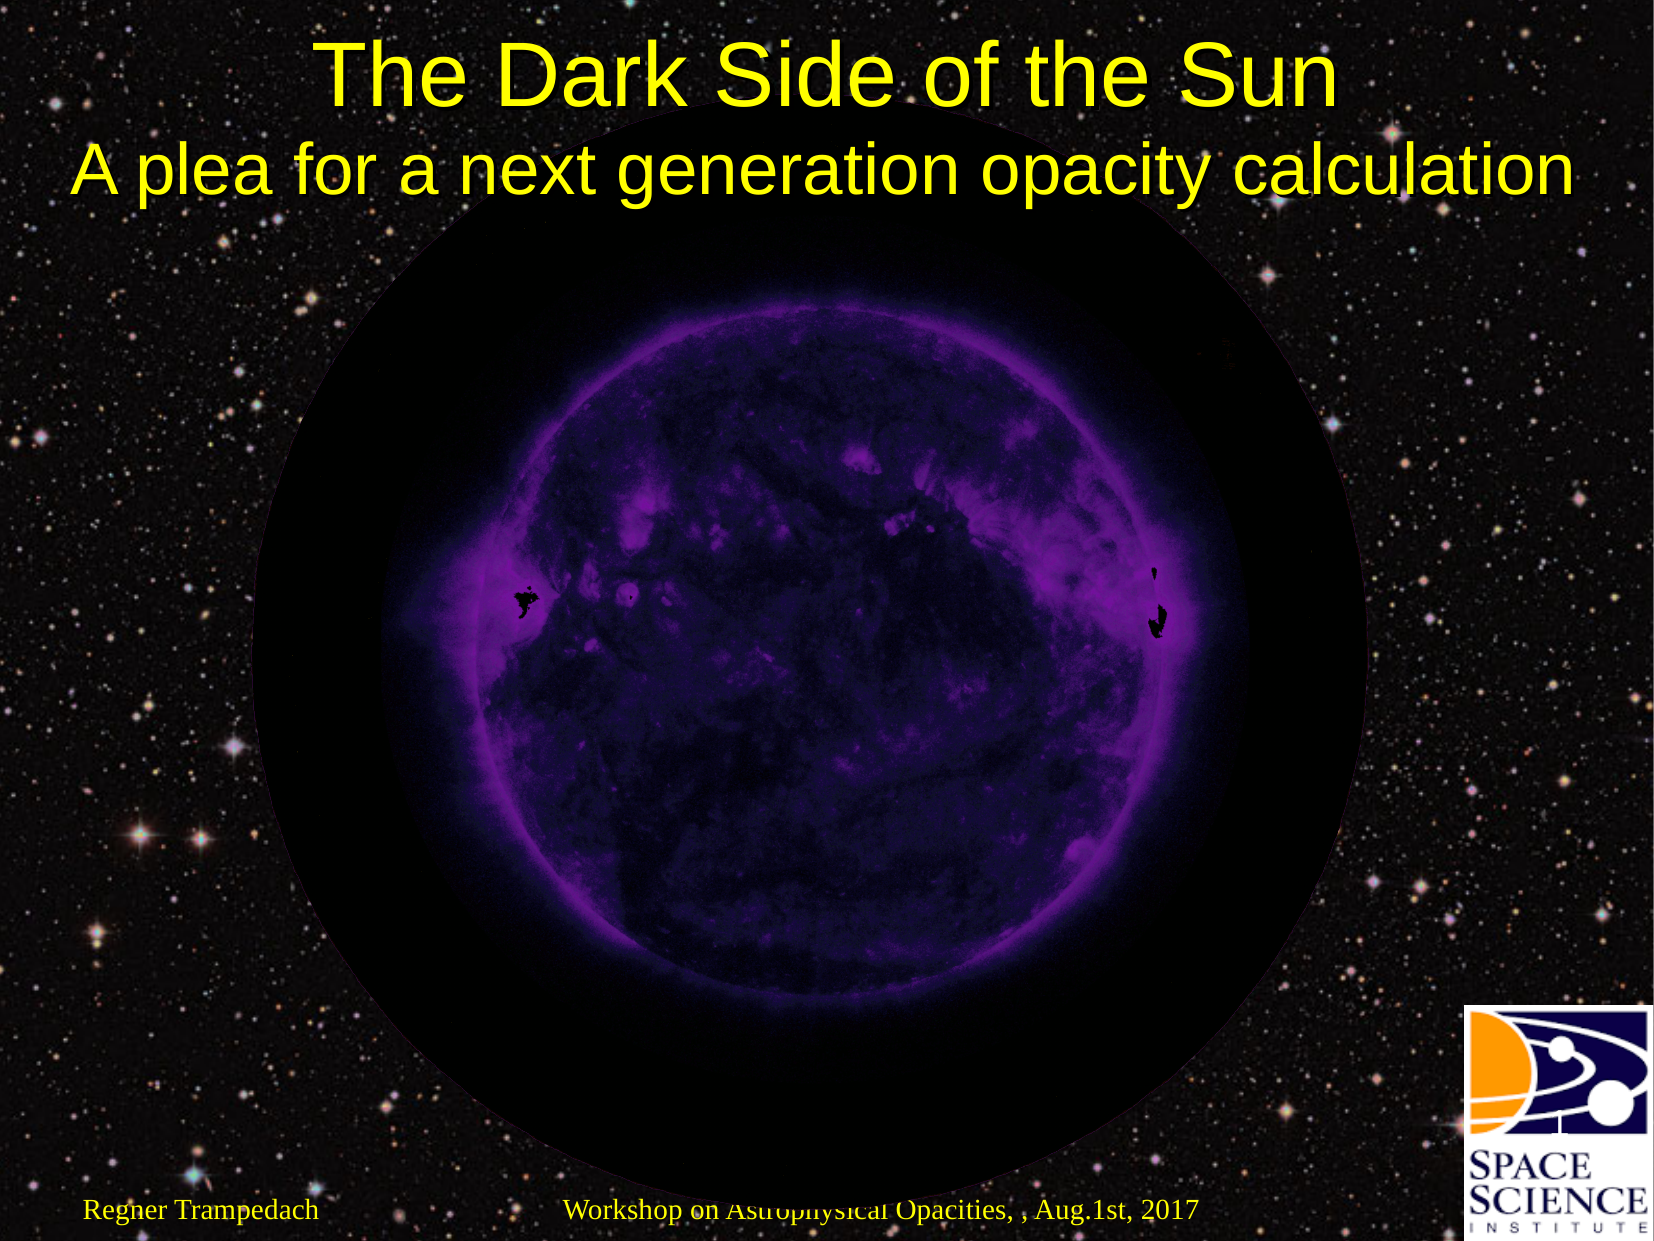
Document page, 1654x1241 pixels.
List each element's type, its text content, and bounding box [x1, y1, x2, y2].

picture [0, 0, 1654, 1241]
title The Dark Side of the Sun [82, 0, 1571, 94]
title A plea for a next generation opacity calculation [12, 94, 1636, 245]
